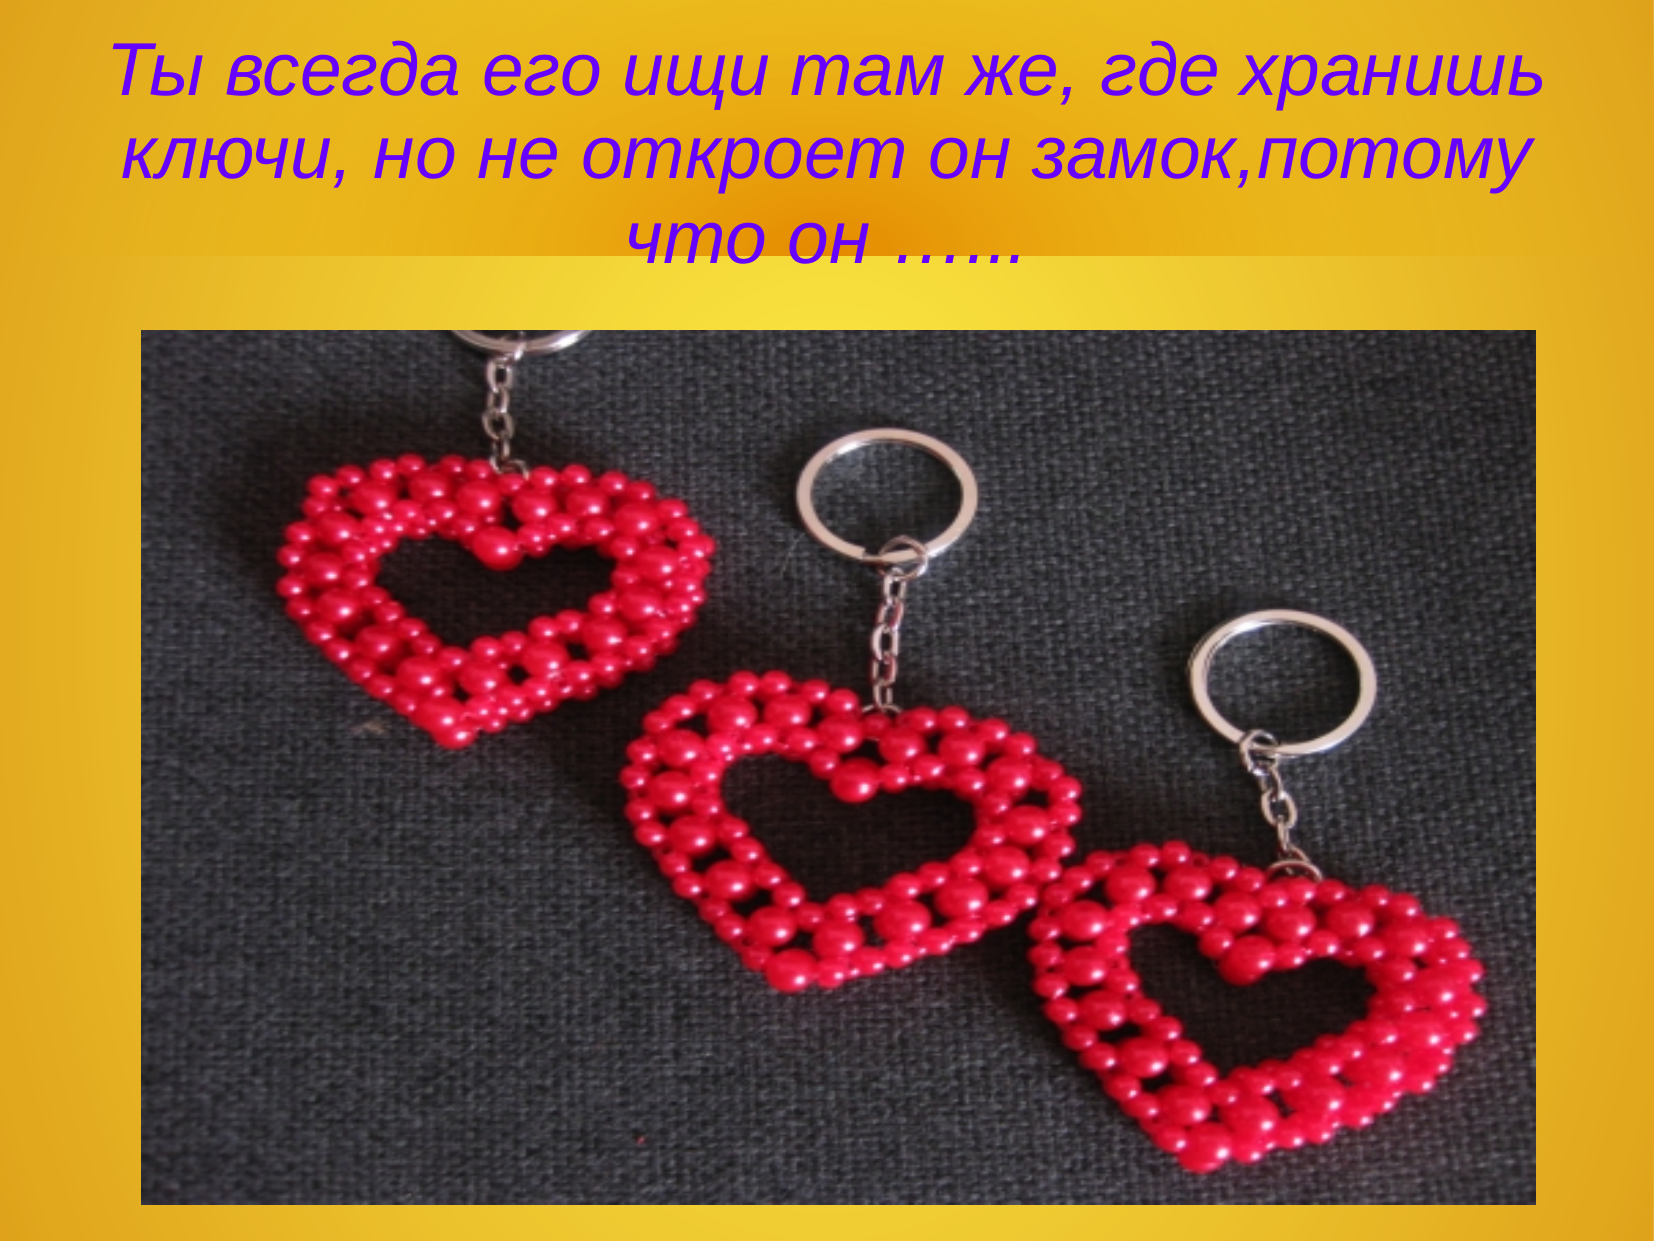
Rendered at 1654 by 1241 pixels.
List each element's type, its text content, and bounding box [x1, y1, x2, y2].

picture [141, 330, 1536, 1205]
title Ты всегда его ищи там же, где хранишь ключи, но не откроет он замок,потому что он …... [82, 27, 1571, 280]
